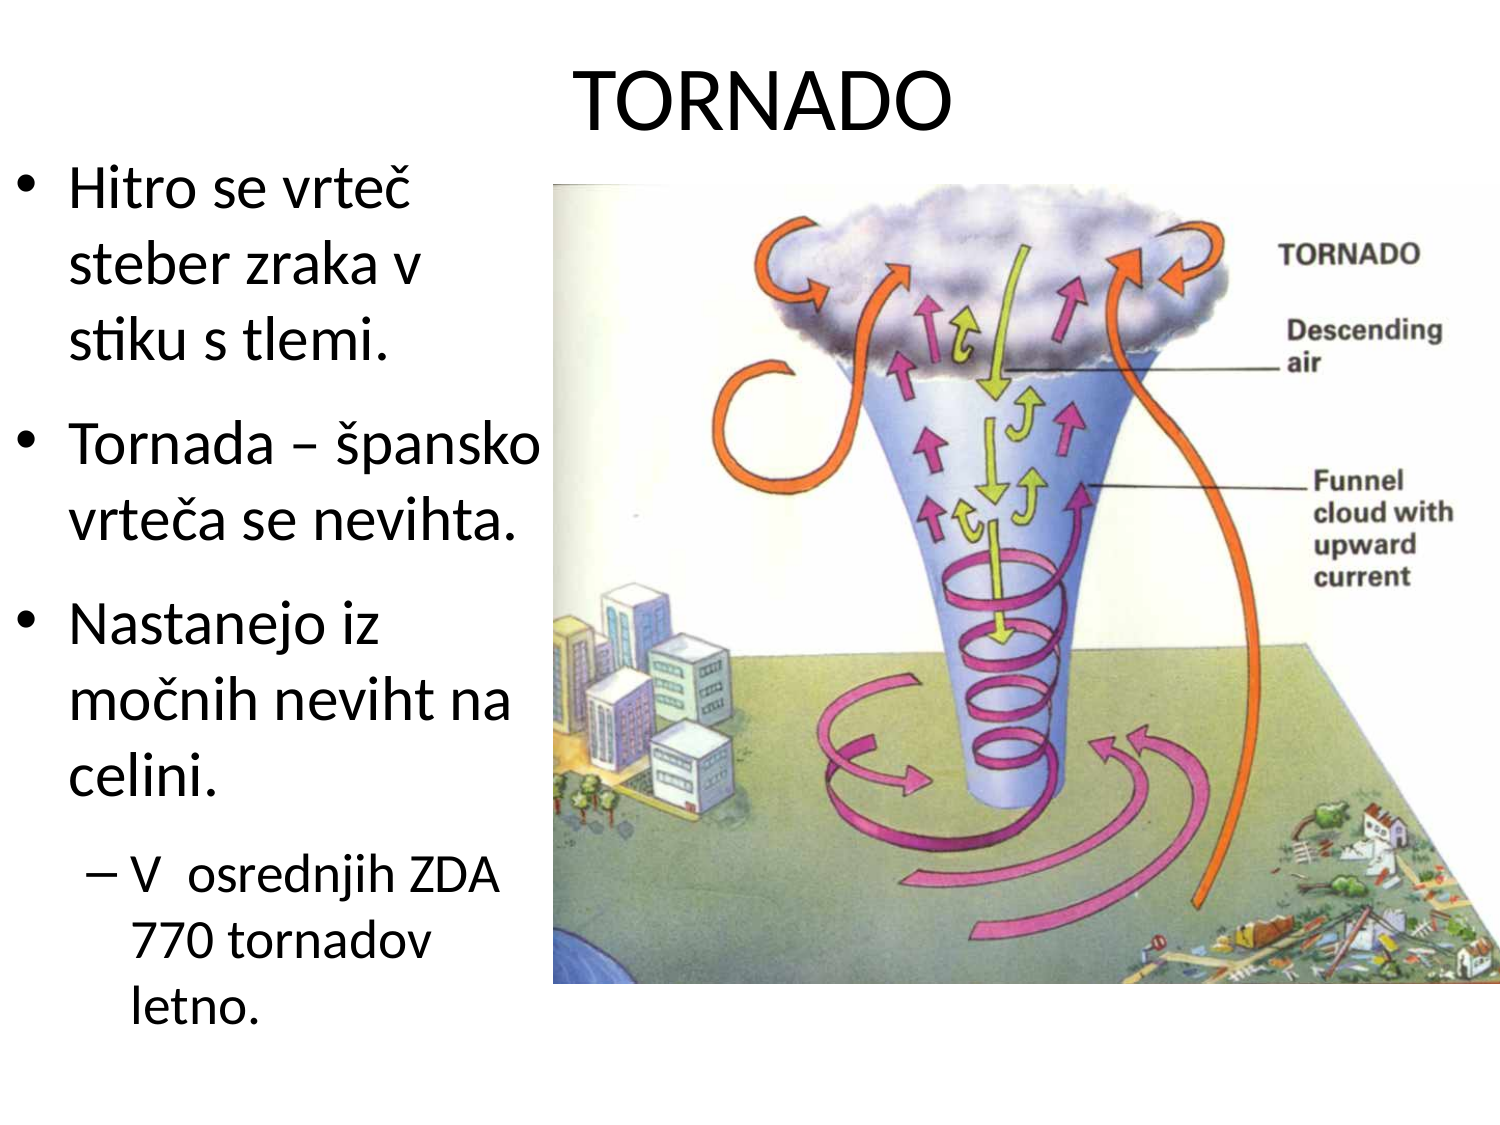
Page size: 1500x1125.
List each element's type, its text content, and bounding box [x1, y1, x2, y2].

title TORNADO [88, 0, 1439, 184]
picture [553, 184, 1500, 984]
list Hitro se vrteč steber zraka v stiku s tlemi. Tornada – špansko vrteča se nevihta. Nastanejo iz močnih neviht na celini. V osrednjih ZDA 770 tornadov letno. [0, 137, 561, 1125]
